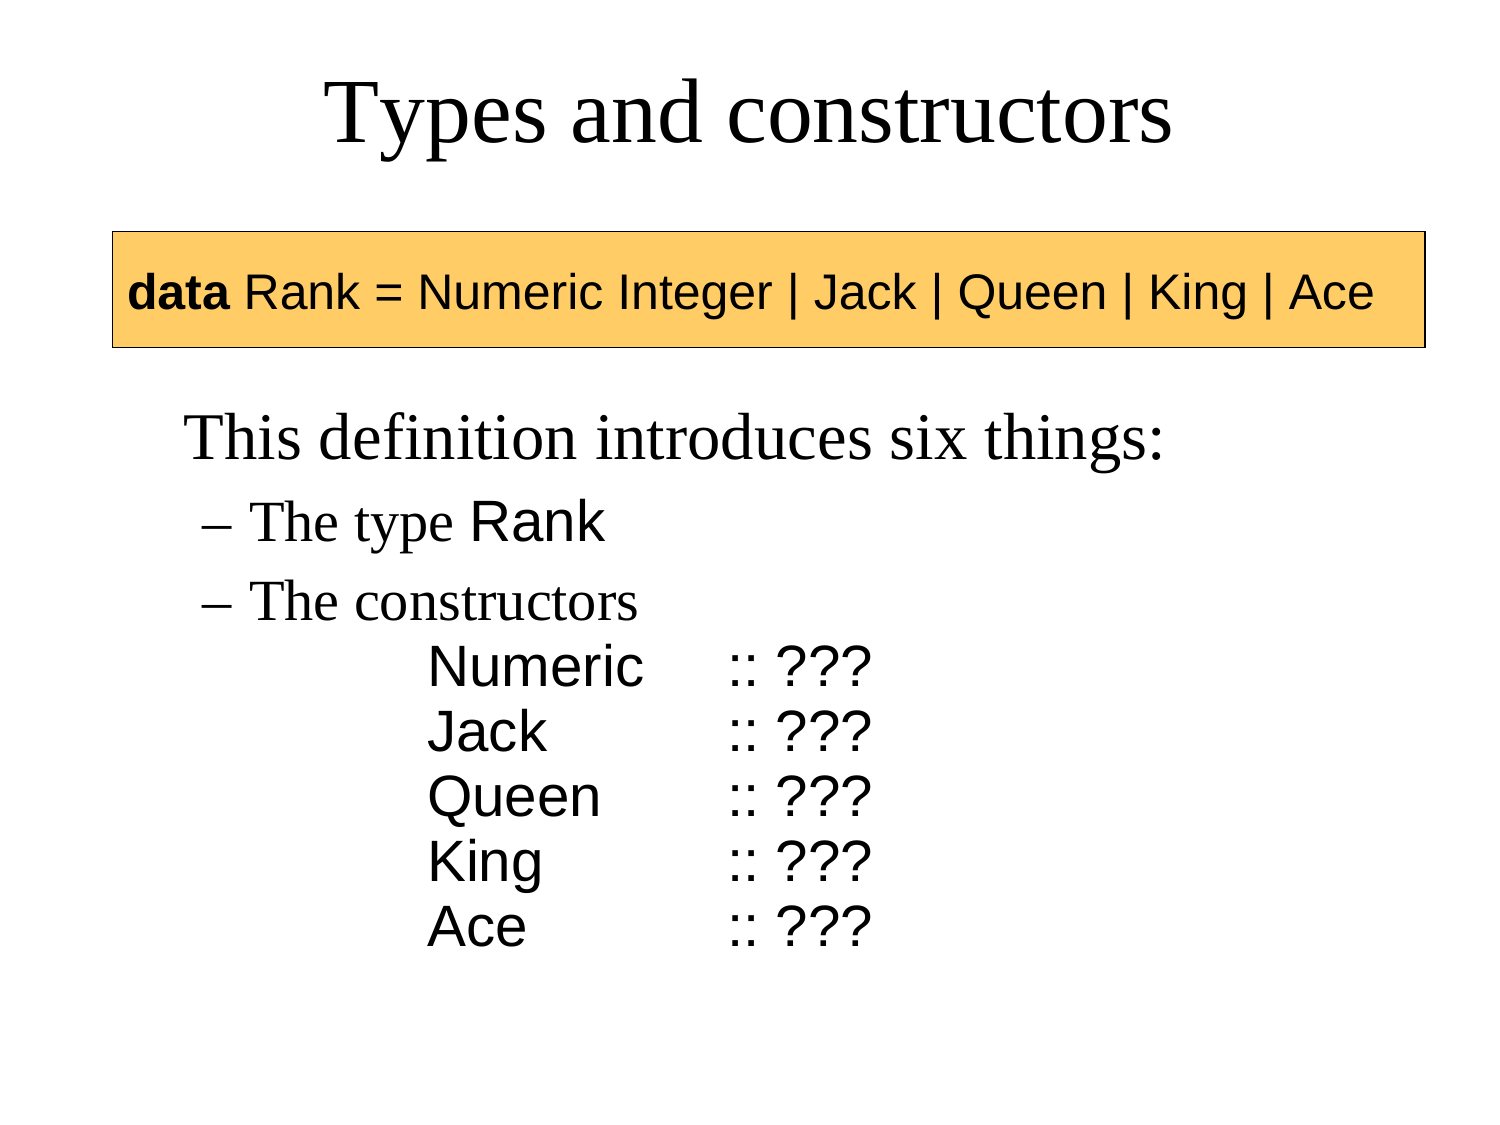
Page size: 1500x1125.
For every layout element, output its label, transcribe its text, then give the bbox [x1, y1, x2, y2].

title Types and constructors [112, 17, 1388, 205]
text_box data Rank = Numeric Integer | Jack | Queen | King | Ace [112, 231, 1426, 348]
list This definition introduces six things: The type Rank The constructors Numeric :: ??? Jack :: ??? Queen :: ??? King :: ??? Ace :: ??? [112, 392, 1388, 996]
